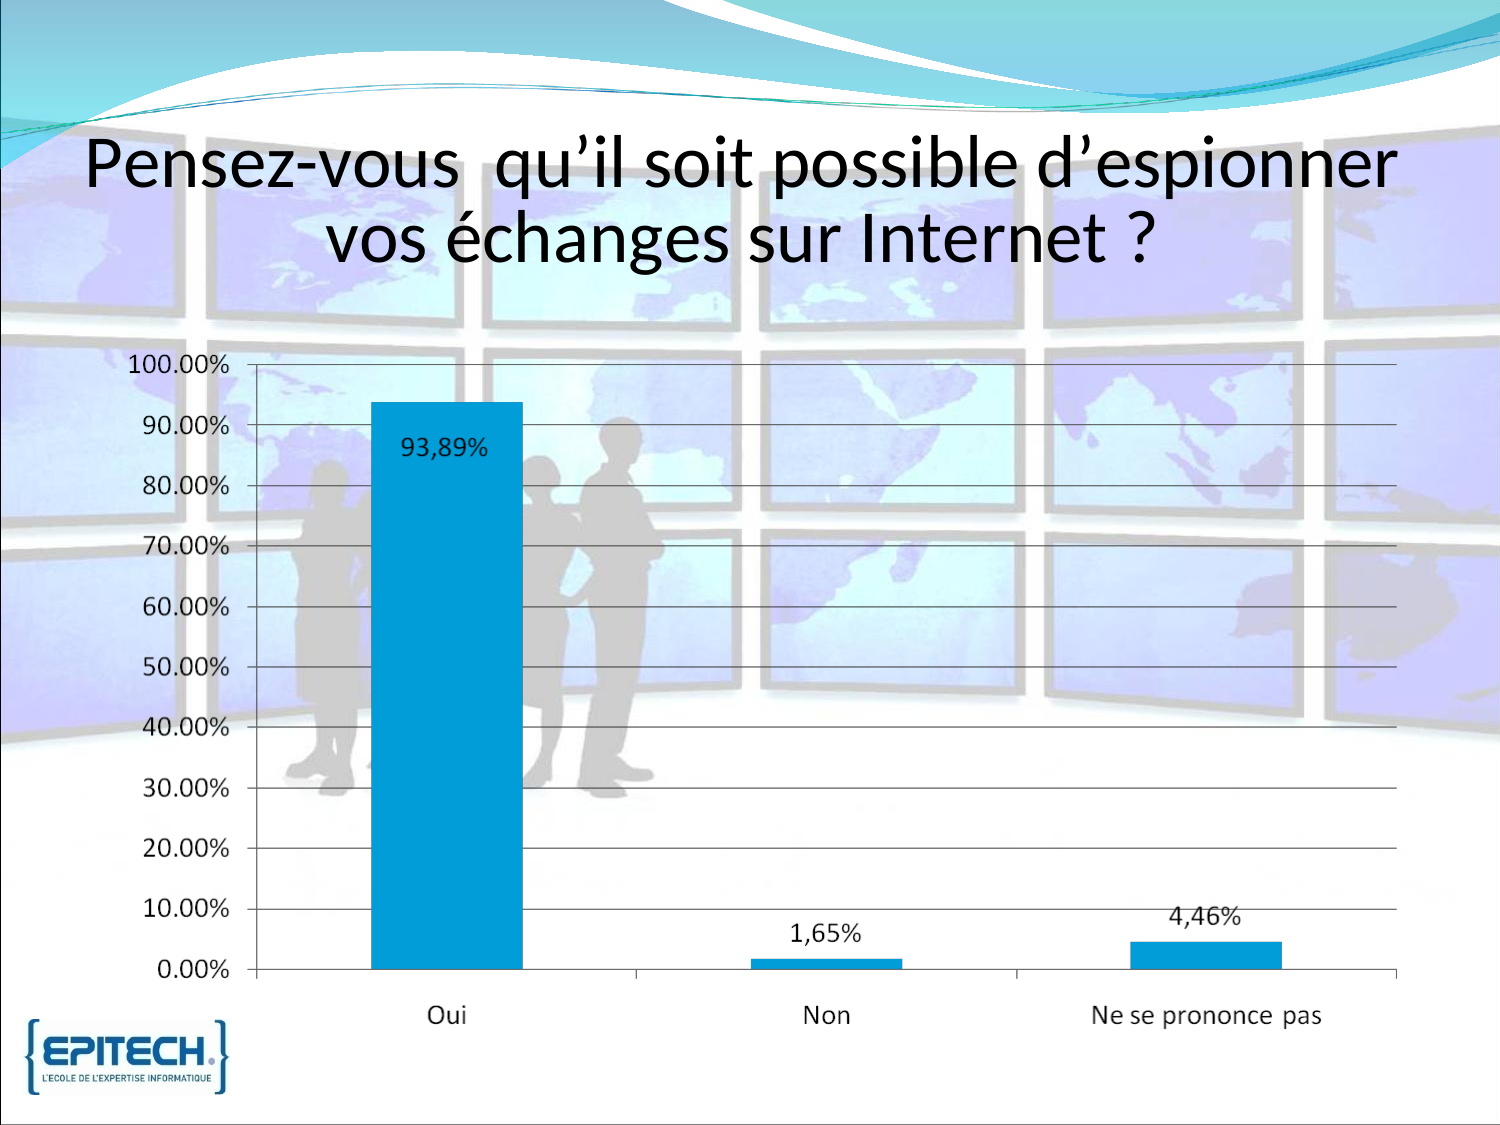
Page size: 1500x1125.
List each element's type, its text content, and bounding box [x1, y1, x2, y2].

title Pensez-vous qu’il soit possible d’espionner vos échanges sur Internet ? [67, 0, 1418, 282]
picture [0, 0, 1500, 1125]
